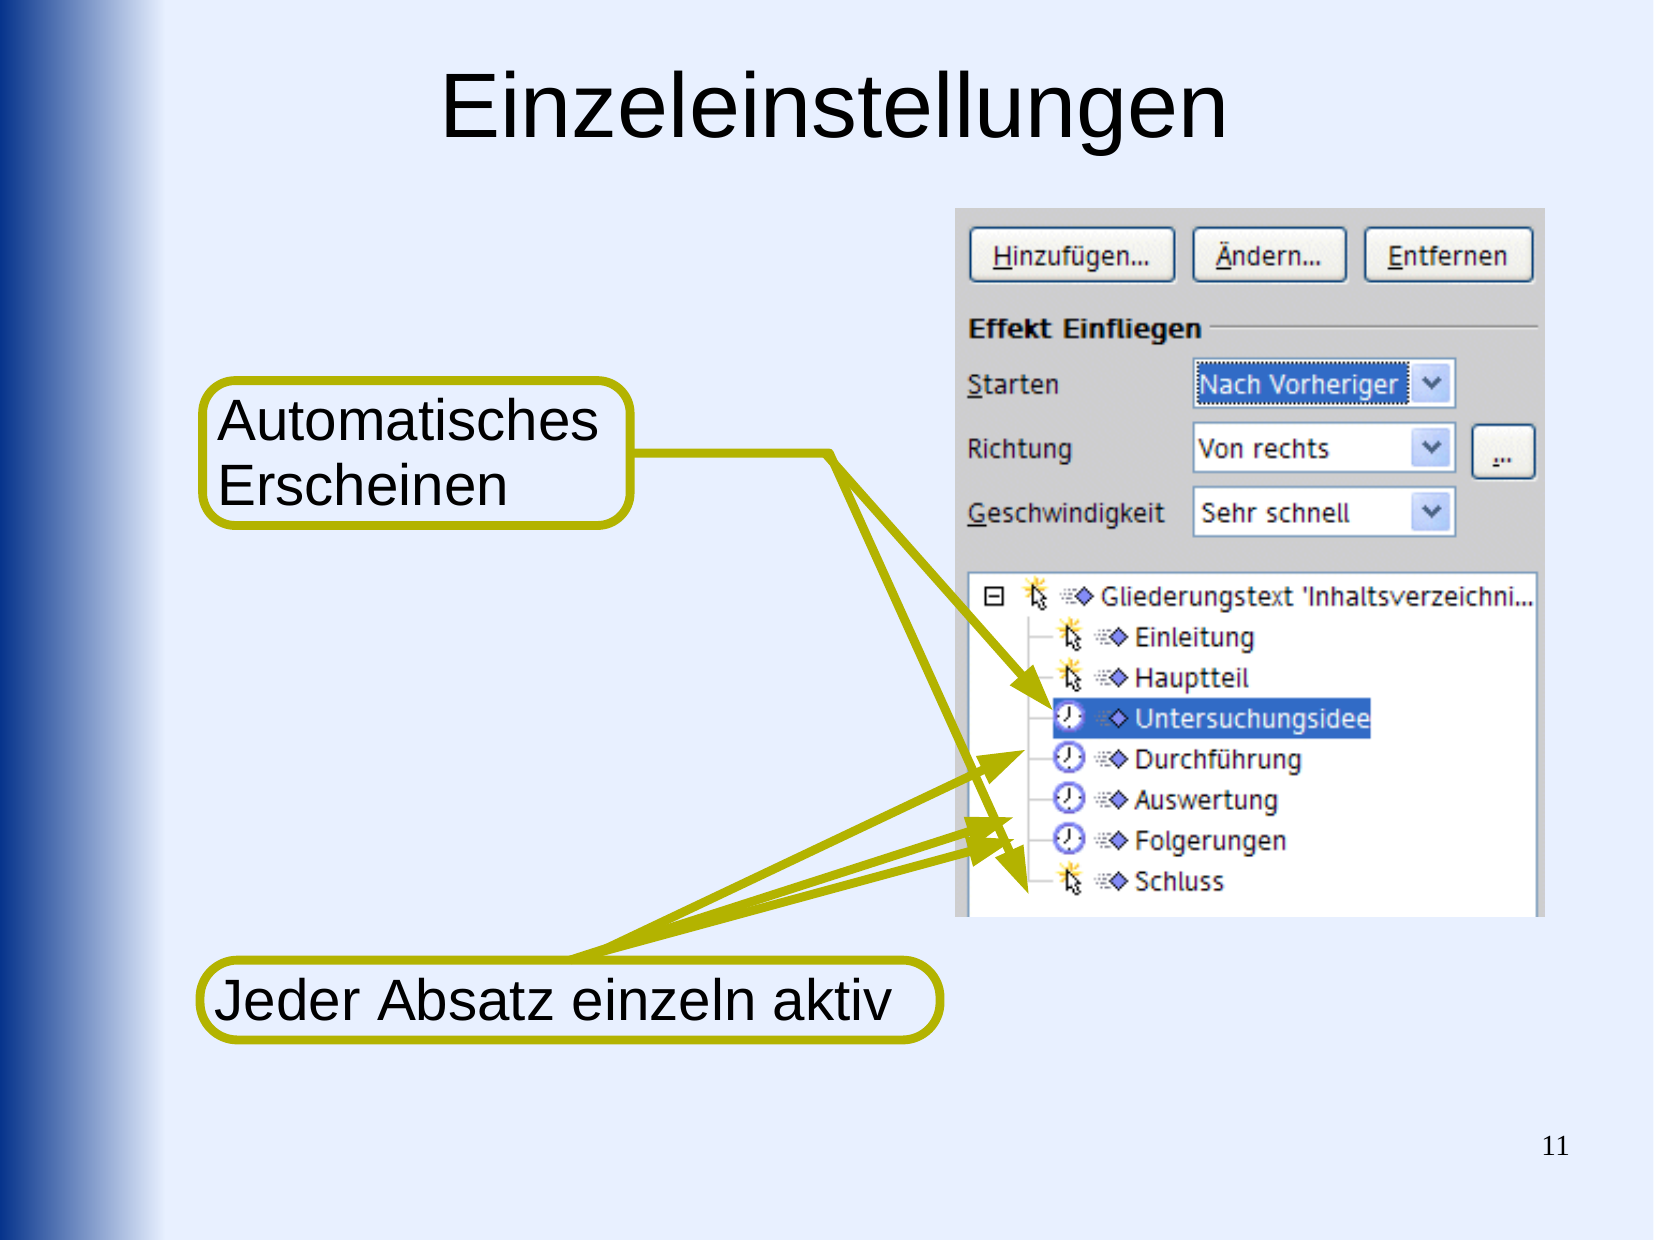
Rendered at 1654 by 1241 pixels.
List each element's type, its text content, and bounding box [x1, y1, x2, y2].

title Einzeleinstellungen [0, 1, 1654, 210]
picture [955, 208, 1545, 917]
text_box Automatisches Erscheinen [202, 380, 631, 526]
text_box Jeder Absatz einzeln aktiv [200, 960, 941, 1040]
